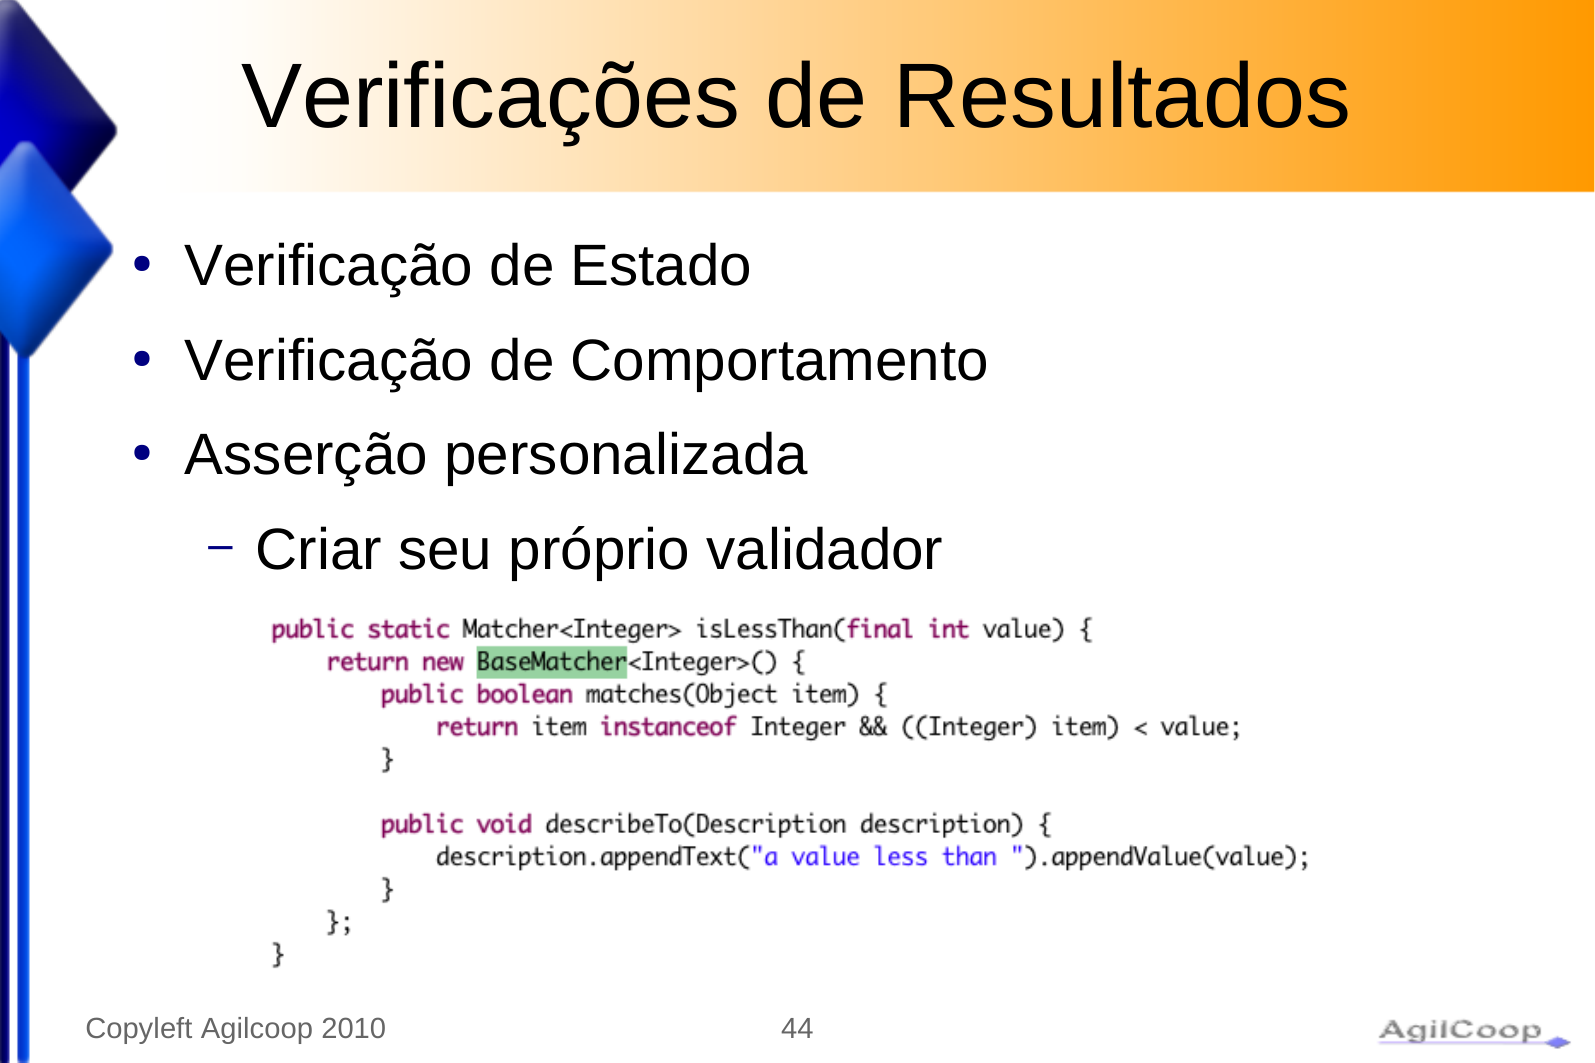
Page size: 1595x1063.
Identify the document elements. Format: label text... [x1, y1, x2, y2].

title Verificações de Resultados [79, 6, 1515, 185]
list Verificação de Estado Verificação de Comportamento Asserção personalizada Criar seu próprio validador [113, 232, 1549, 962]
picture [0, 0, 1595, 1063]
